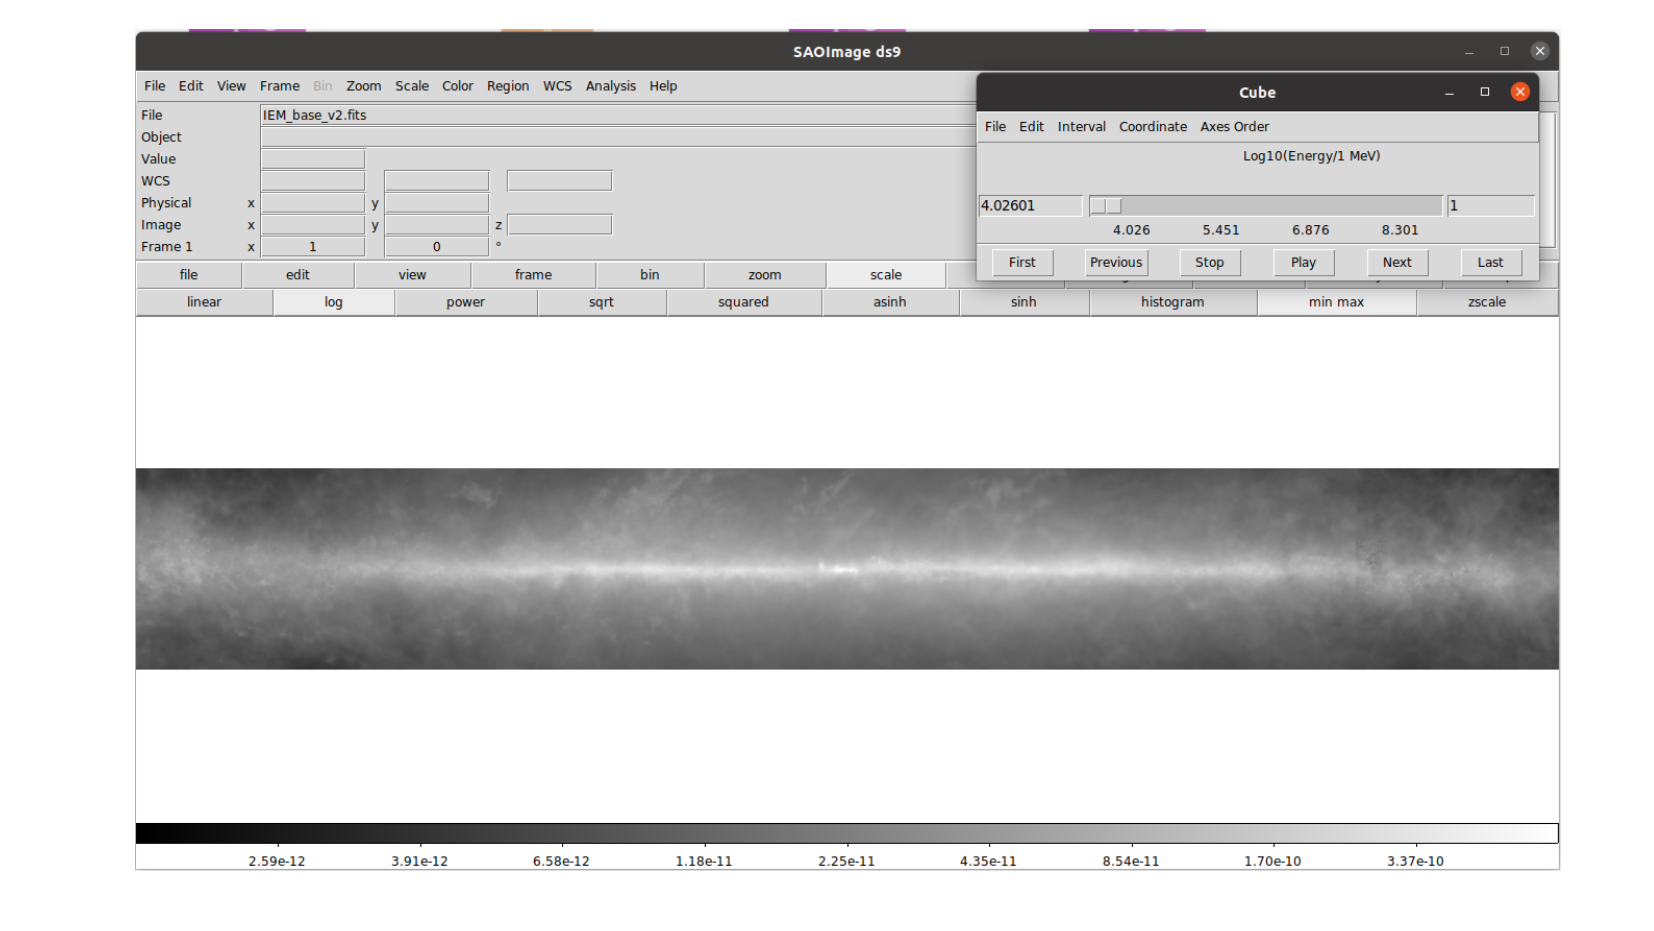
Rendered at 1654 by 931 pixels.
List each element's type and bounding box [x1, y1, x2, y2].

picture [135, 29, 1561, 871]
